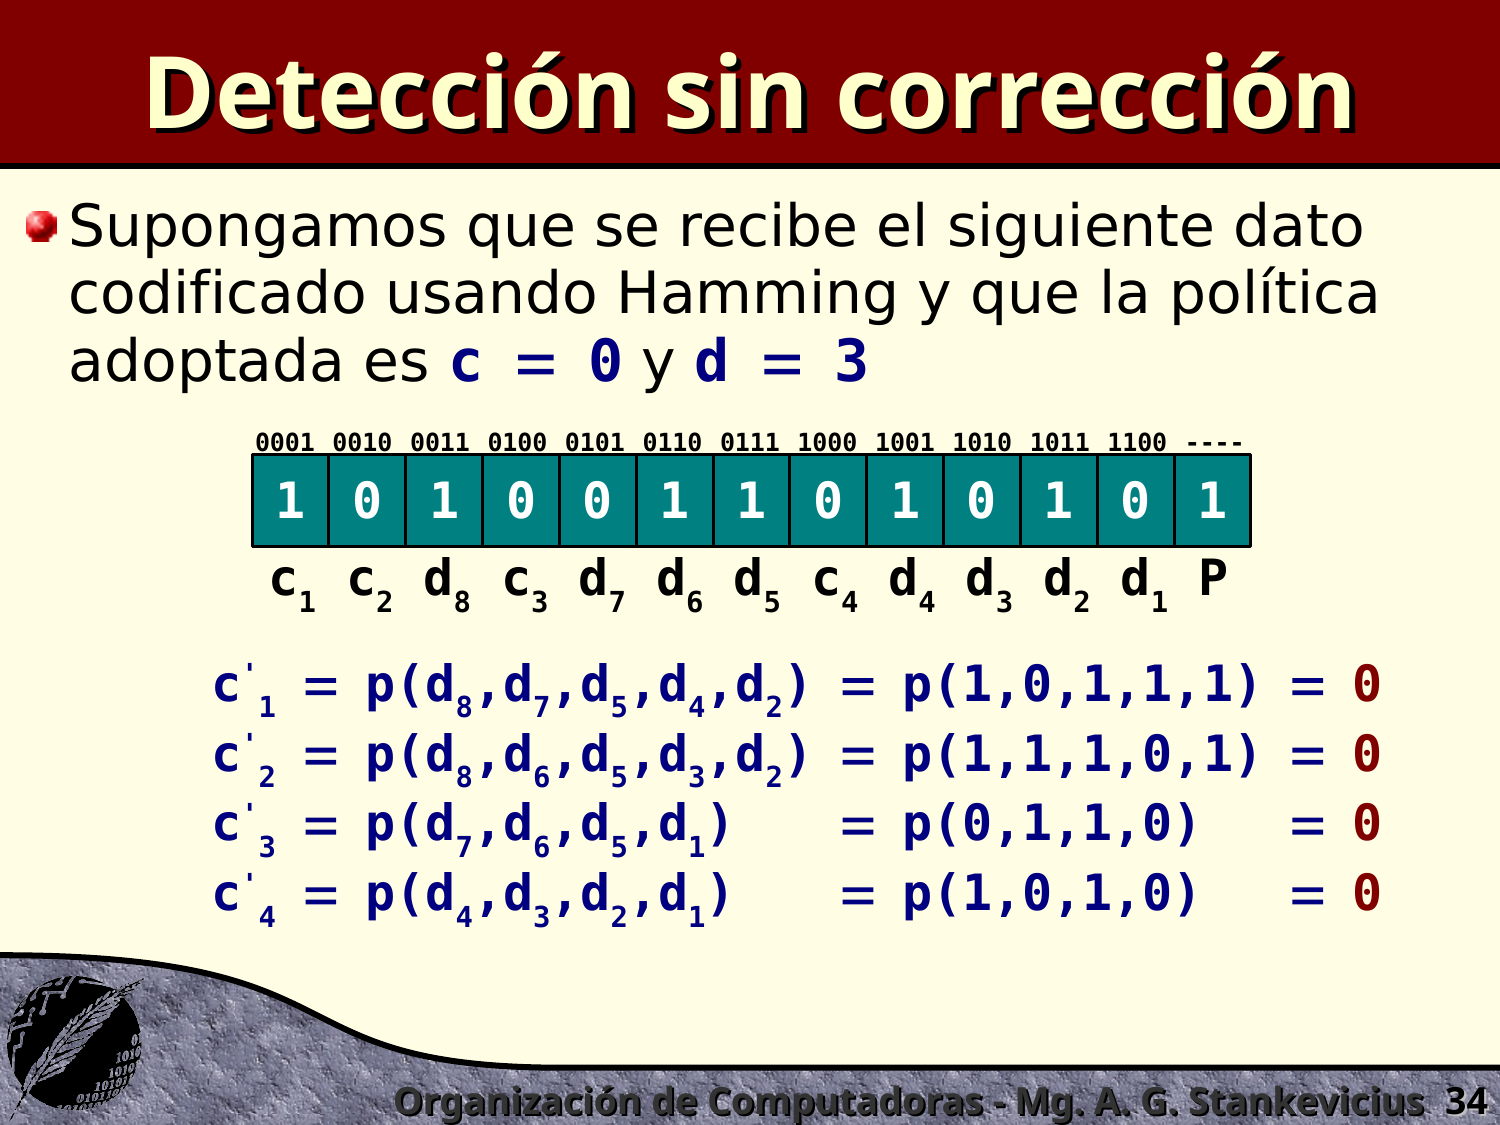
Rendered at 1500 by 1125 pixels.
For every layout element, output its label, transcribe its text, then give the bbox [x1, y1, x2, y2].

text_box 1 [1174, 454, 1251, 547]
text_box 1 [713, 454, 789, 541]
title Detección sin corrección [15, 5, 1485, 160]
text_box 1 [252, 454, 328, 547]
text_box 1 [866, 454, 943, 541]
text_box 0 [1097, 454, 1174, 541]
picture [802, 1100, 806, 1110]
picture [448, 1100, 455, 1110]
picture [0, 959, 1500, 1125]
text_box 1 [1020, 454, 1097, 541]
text_box 1 [405, 454, 482, 541]
list Supongamos que se recibe el siguiente dato codificado usando Hamming y que la política adoptada es c = 0 y d = 3 [11, 192, 1486, 935]
text_box 0 [943, 454, 1020, 541]
text_box c'1 = p(d8,d7,d5,d4,d2) = p(1,0,1,1,1) = 0 c'2 = p(d8,d6,d5,d3,d2) = p(1,1,1,0,1) = 0 c'3 = p(d7,d6,d5,d1) = p(0,1,1,0) = 0 c'4 = p(d4,d3,d2,d1) = p(1,0,1,0) = 0 [196, 647, 1304, 958]
text_box c1 c2 d8 c3 d7 d6 d5 c4 d4 d3 d2 d1 P [253, 541, 1244, 627]
text_box 1 [636, 454, 713, 541]
picture [1058, 1100, 1065, 1110]
text_box 0 [789, 454, 866, 541]
text_box 0 [559, 454, 636, 541]
text_box 0 [482, 454, 559, 541]
text_box 0001 0010 0011 0100 0101 0110 0111 1000 1001 1010 1011 1100 ---- [240, 420, 1260, 471]
text_box 0 [328, 454, 405, 541]
